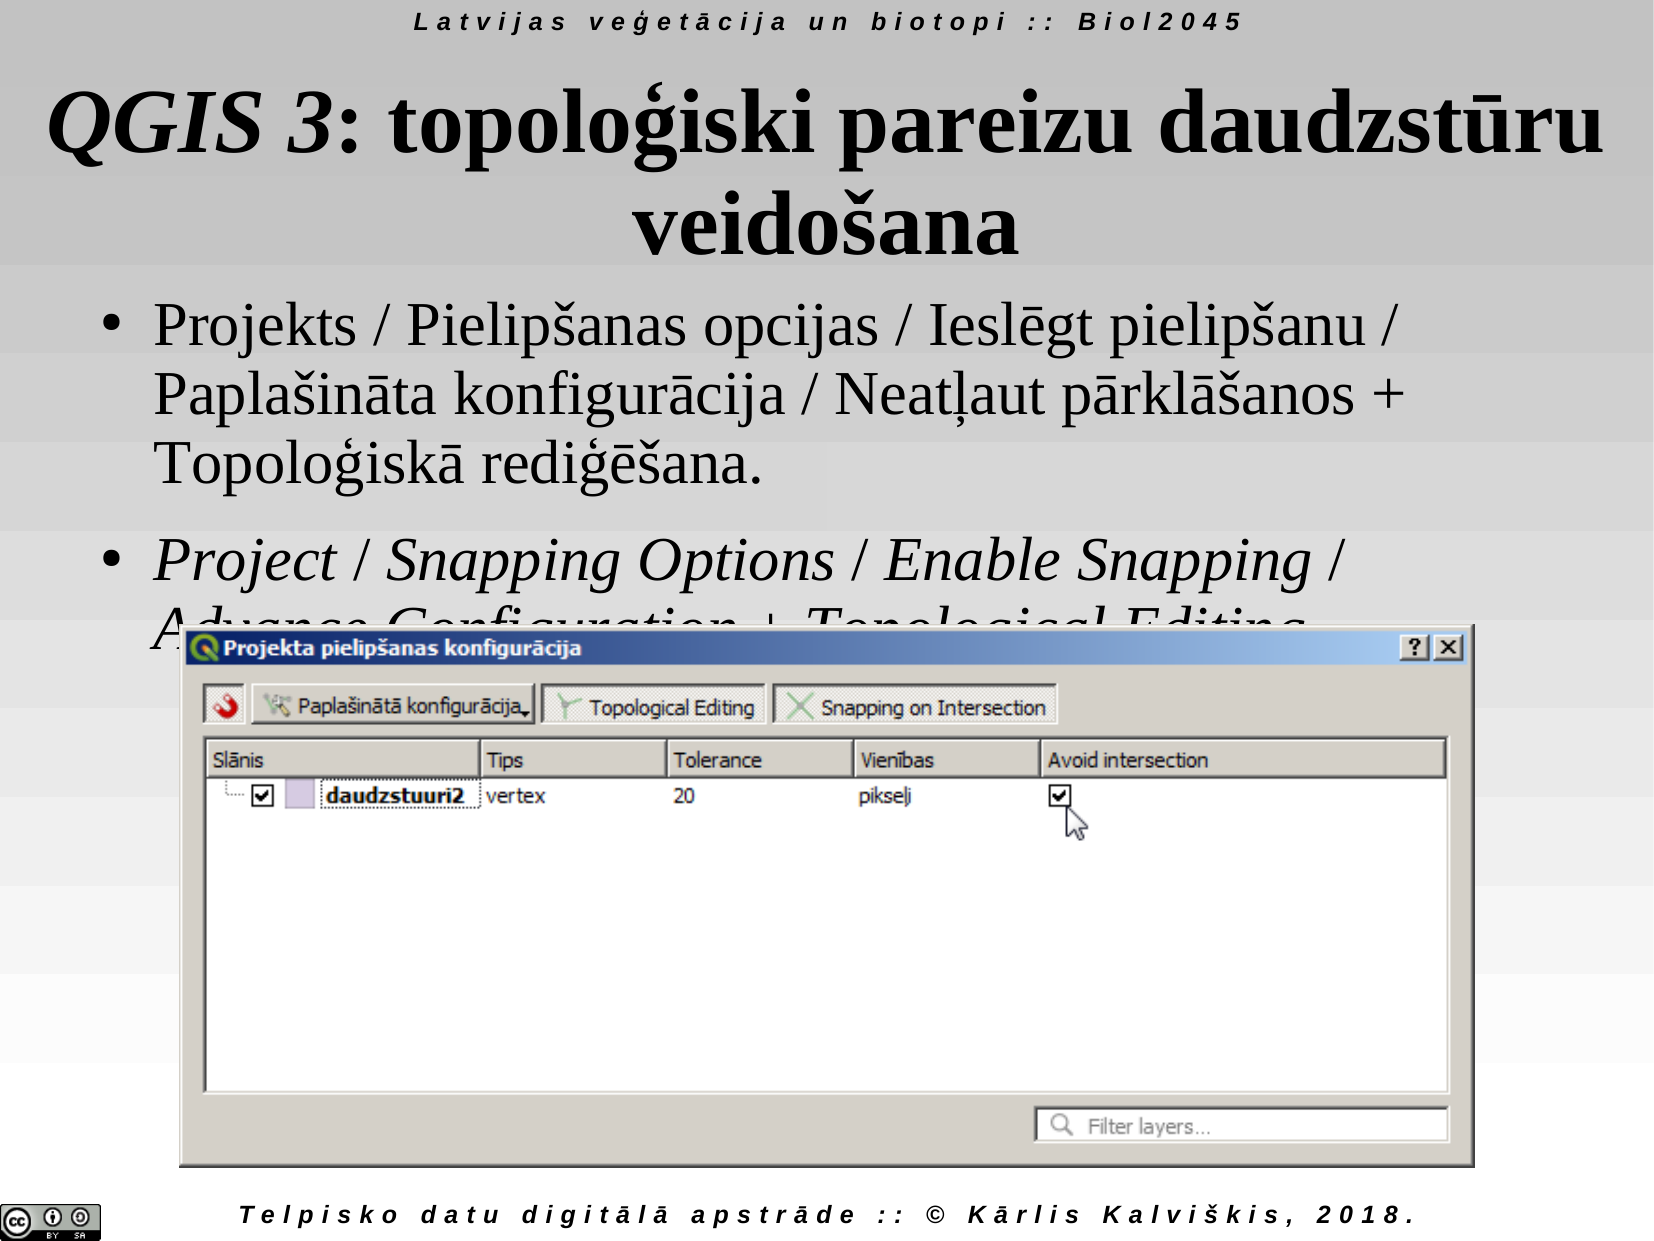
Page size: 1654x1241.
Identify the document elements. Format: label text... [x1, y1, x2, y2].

list Projekts / Pielipšanas opcijas / Ieslēgt pielipšanu / Paplašināta konfigurācija / Neatļaut pārklāšanos + Topoloģiskā rediģēšana. Project / Snapping Options / Enable Snapping / Advance Configuration + Topological Editing [82, 289, 1571, 1113]
title QGIS 3: topoloģiski pareizu daudzstūru veidošana [29, 49, 1625, 296]
picture [0, 0, 1654, 1241]
